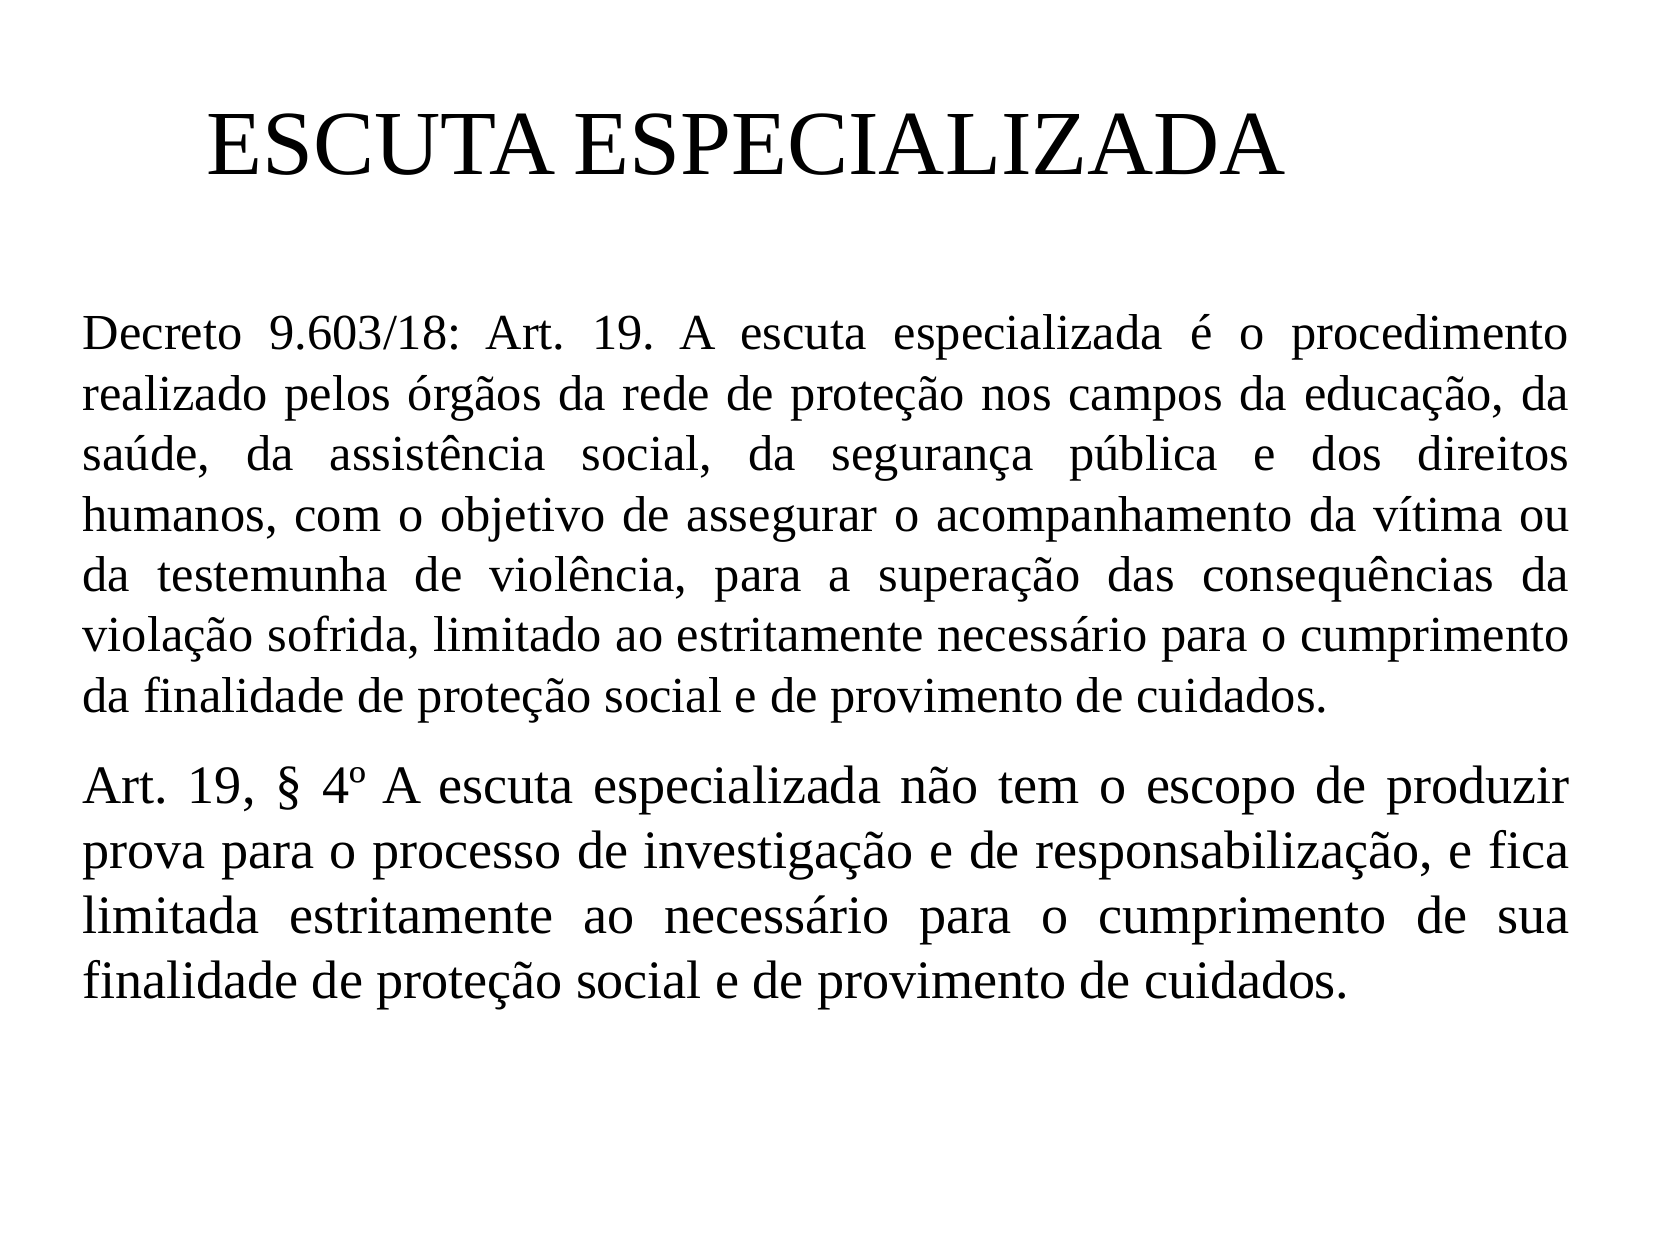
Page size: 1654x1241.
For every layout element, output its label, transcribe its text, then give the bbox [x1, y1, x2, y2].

list Decreto 9.603/18: Art. 19. A escuta especializada é o procedimento realizado pelos órgãos da rede de proteção nos campos da educação, da saúde, da assistência social, da segurança pública e dos direitos humanos, com o objetivo de assegurar o acompanhamento da vítima ou da testemunha de violência, para a superação das consequências da violação sofrida, limitado ao estritamente necessário para o cumprimento da finalidade de proteção social e de provimento de cuidados. Art. 19, § 4º A escuta especializada não tem o escopo de produzir prova para o processo de investigação e de responsabilização, e fica limitada estritamente ao necessário para o cumprimento de sua finalidade de proteção social e de provimento de cuidados. [82, 299, 1571, 1019]
title ESCUTA ESPECIALIZADA [82, 47, 1412, 229]
